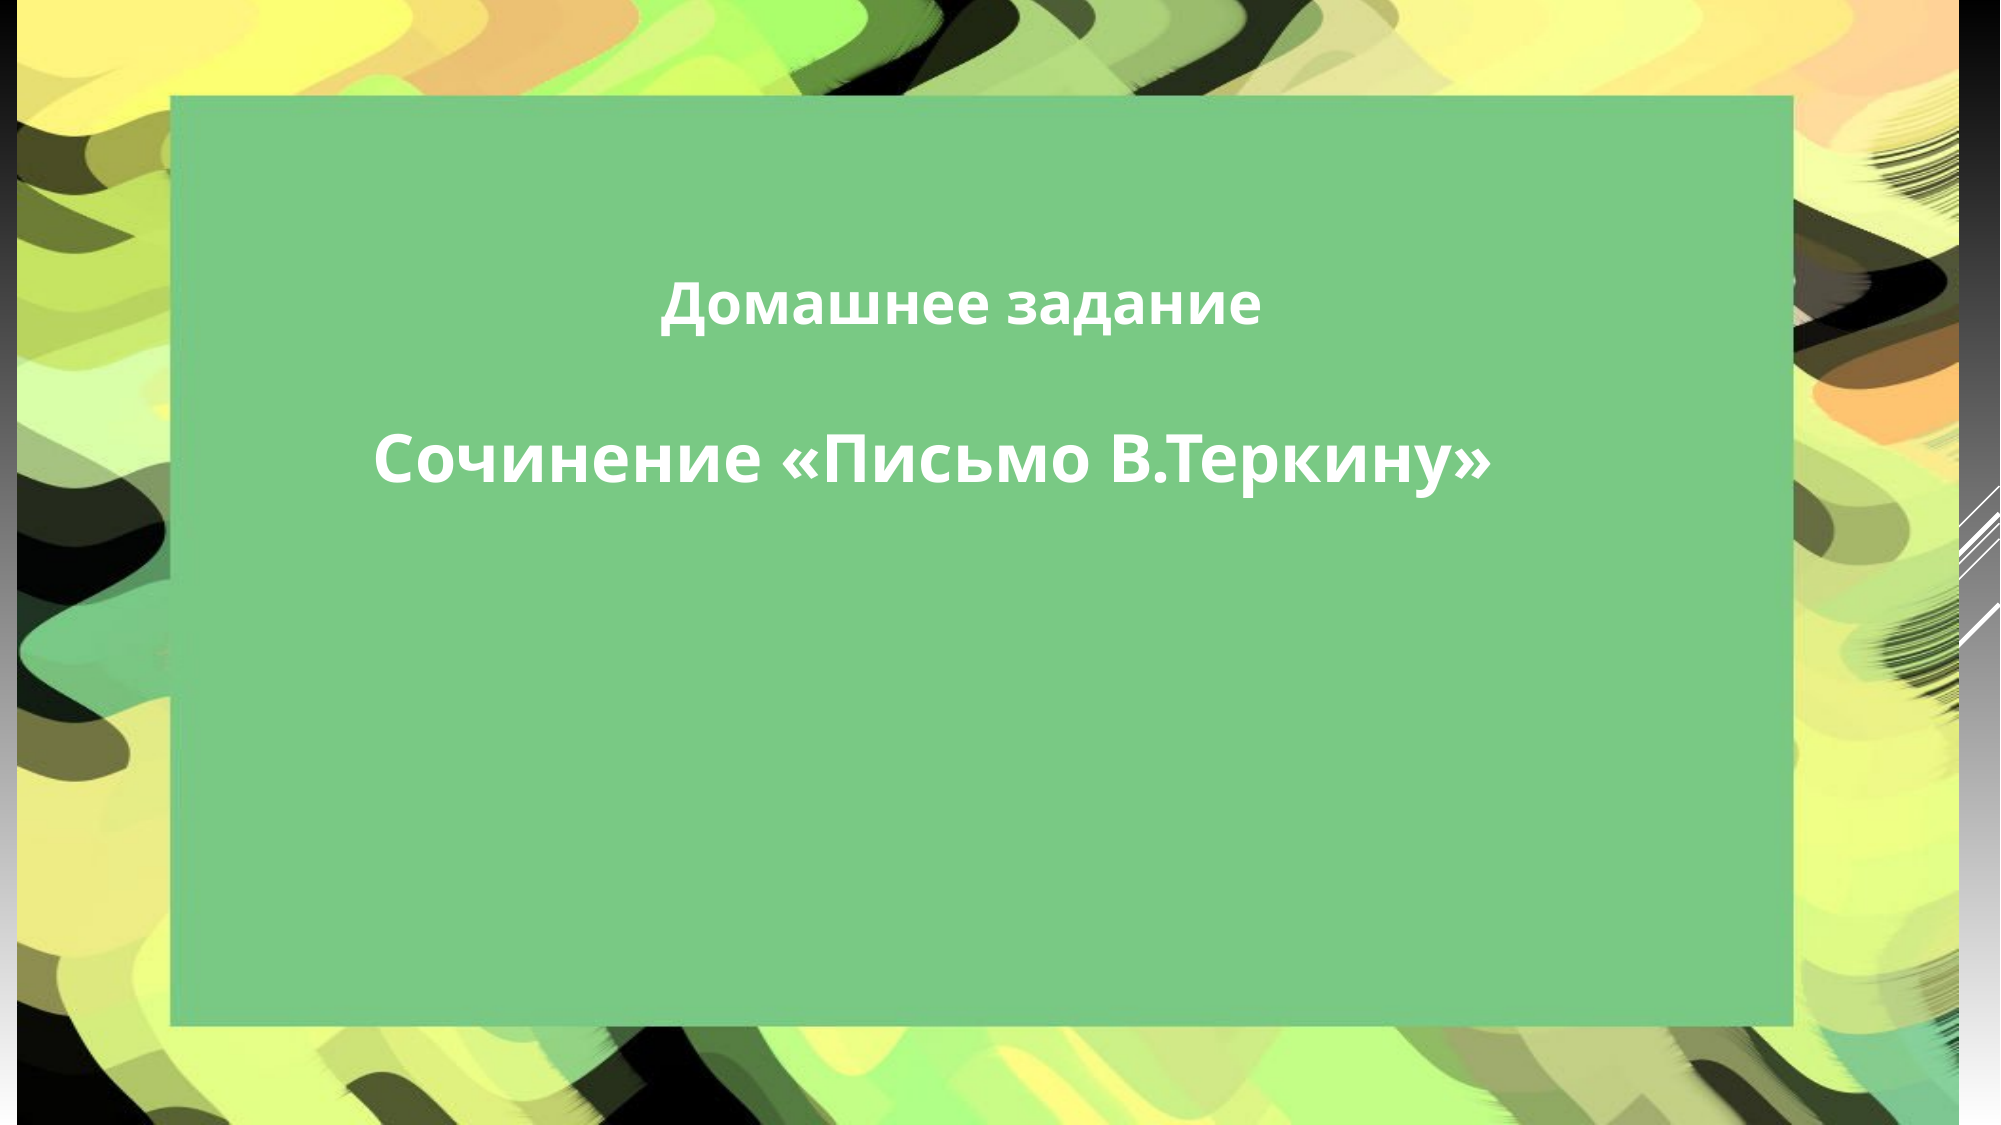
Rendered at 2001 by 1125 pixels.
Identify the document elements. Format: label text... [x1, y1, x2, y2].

text_box Домашнее задание Сочинение «Письмо В.Теркину» [357, 189, 1598, 504]
picture [17, 0, 1959, 1125]
